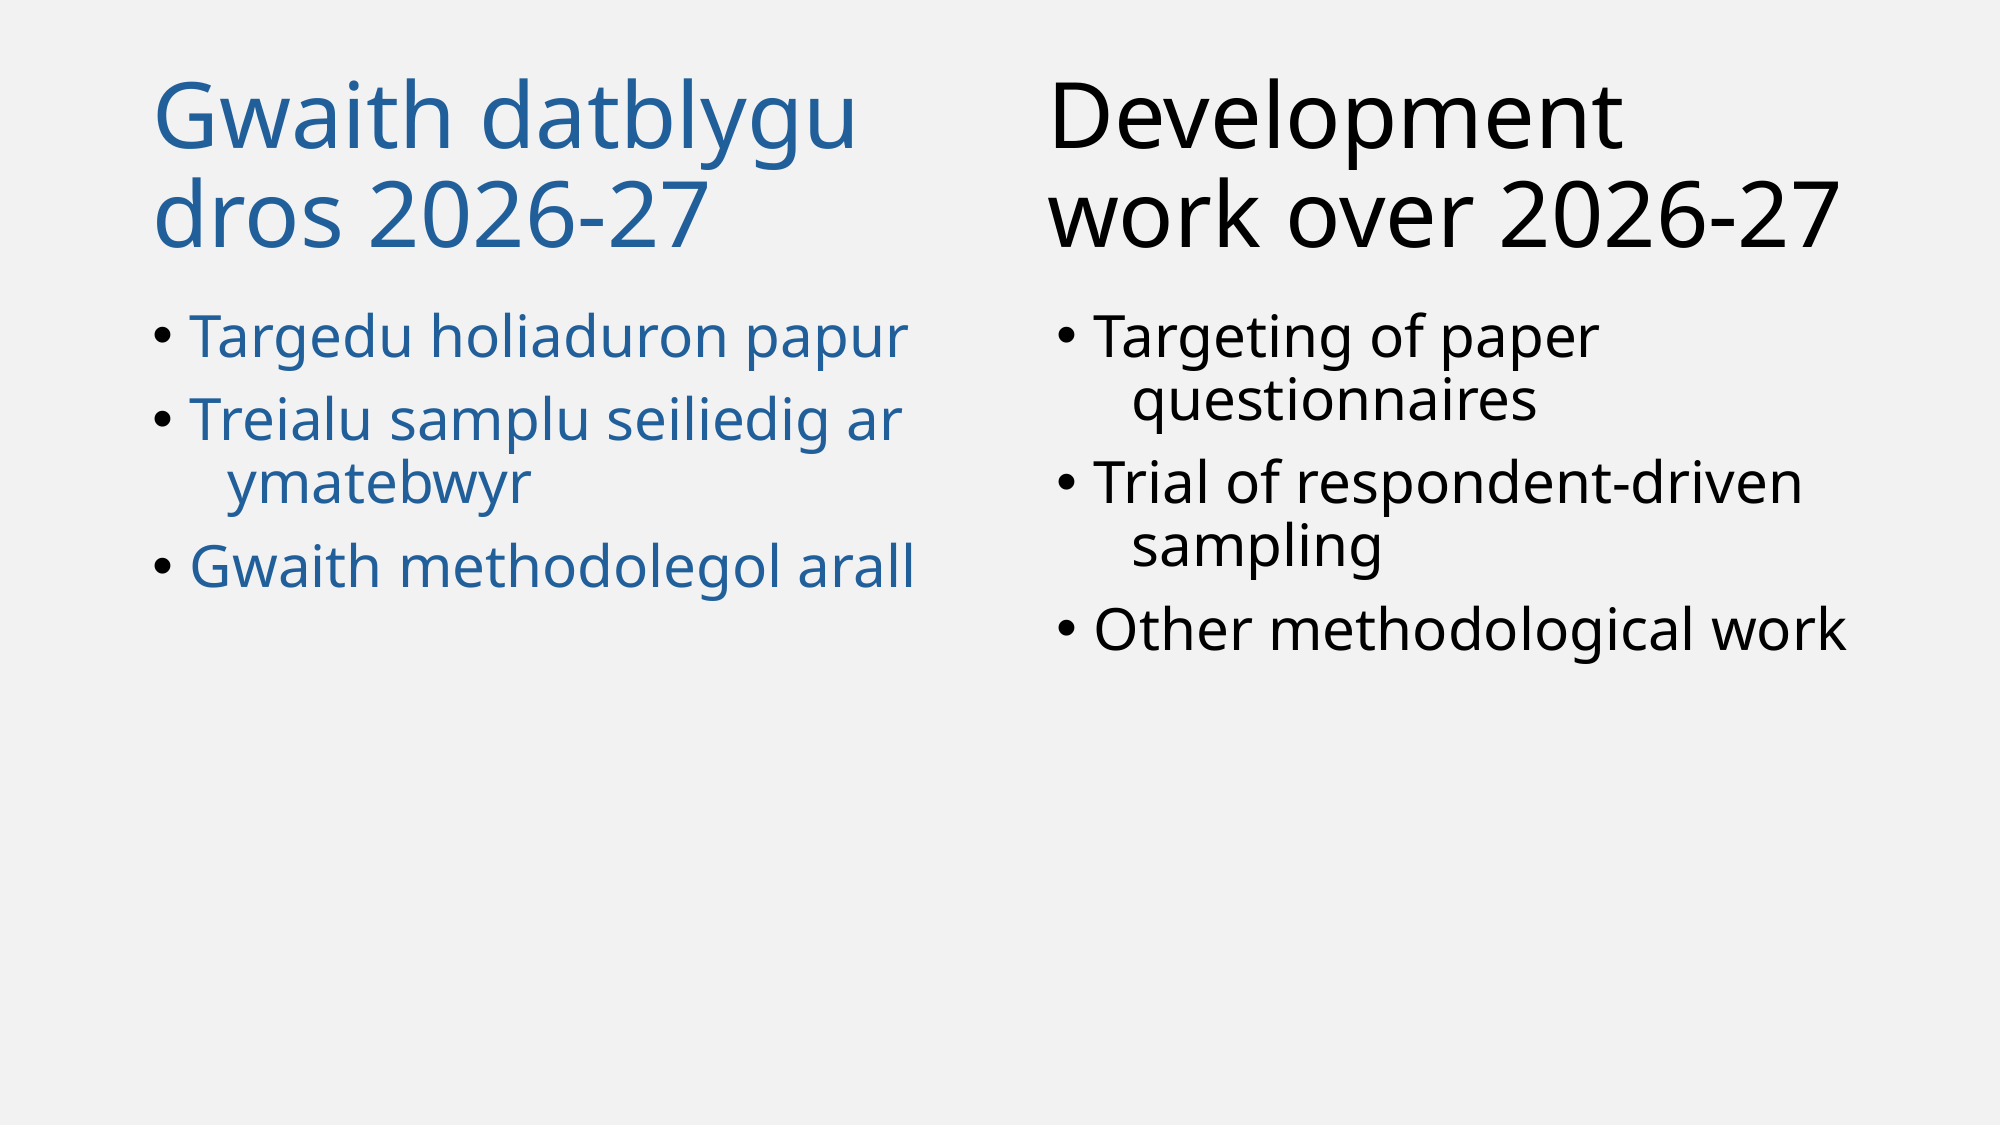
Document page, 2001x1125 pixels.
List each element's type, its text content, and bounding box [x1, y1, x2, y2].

text_box Gwaith datblygu dros 2026-27 [137, 59, 926, 278]
title Development work over 2026-27 [1031, 59, 1863, 278]
list Targeting of paper questionnaires Trial of respondent-driven sampling Other methodological work [1041, 299, 1863, 1014]
text_box Targedu holiaduron papur Treialu samplu seiliedig ar ymatebwyr Gwaith methodolegol arall [137, 299, 959, 1014]
